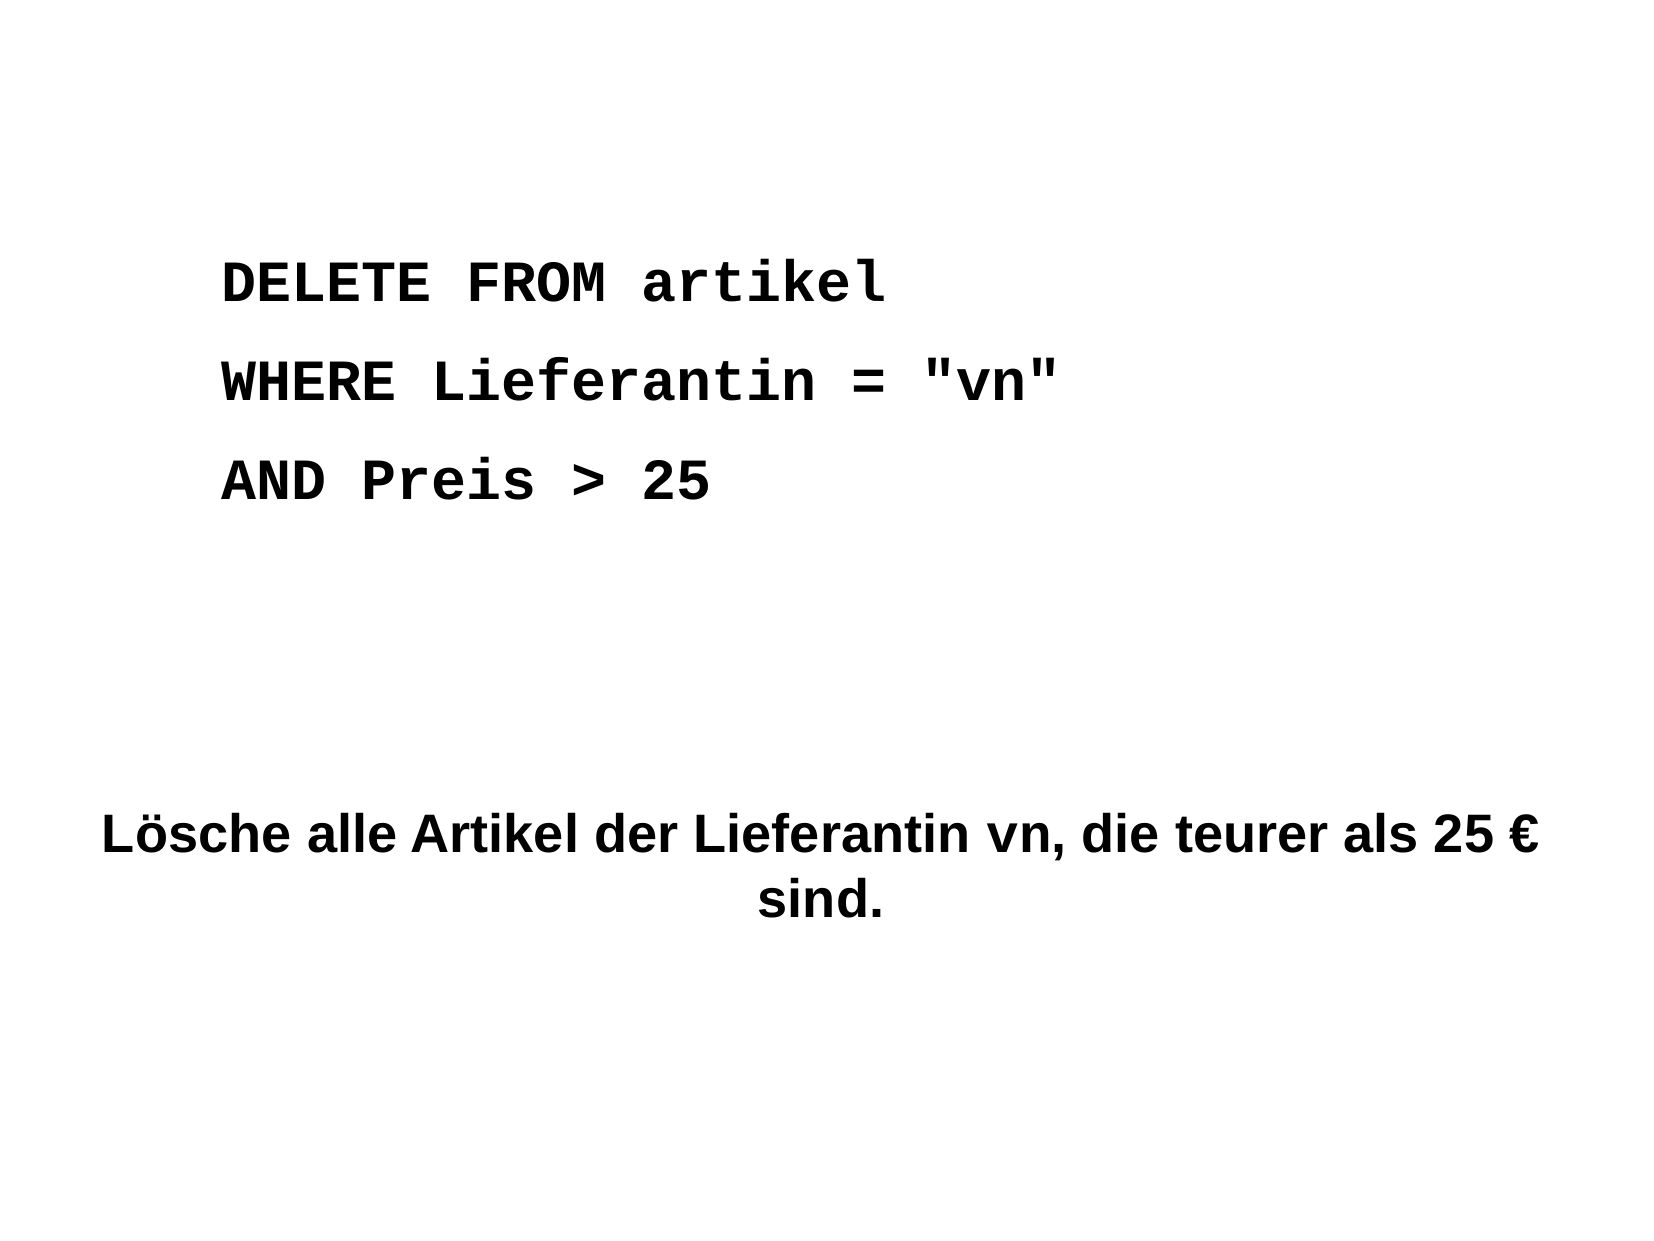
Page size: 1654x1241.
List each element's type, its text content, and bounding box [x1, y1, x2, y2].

text_box DELETE FROM artikel WHERE Lieferantin = "vn" AND Preis > 25 [206, 212, 1625, 494]
title Lösche alle Artikel der Lieferantin vn, die teurer als 25 € sind. [76, 787, 1566, 945]
